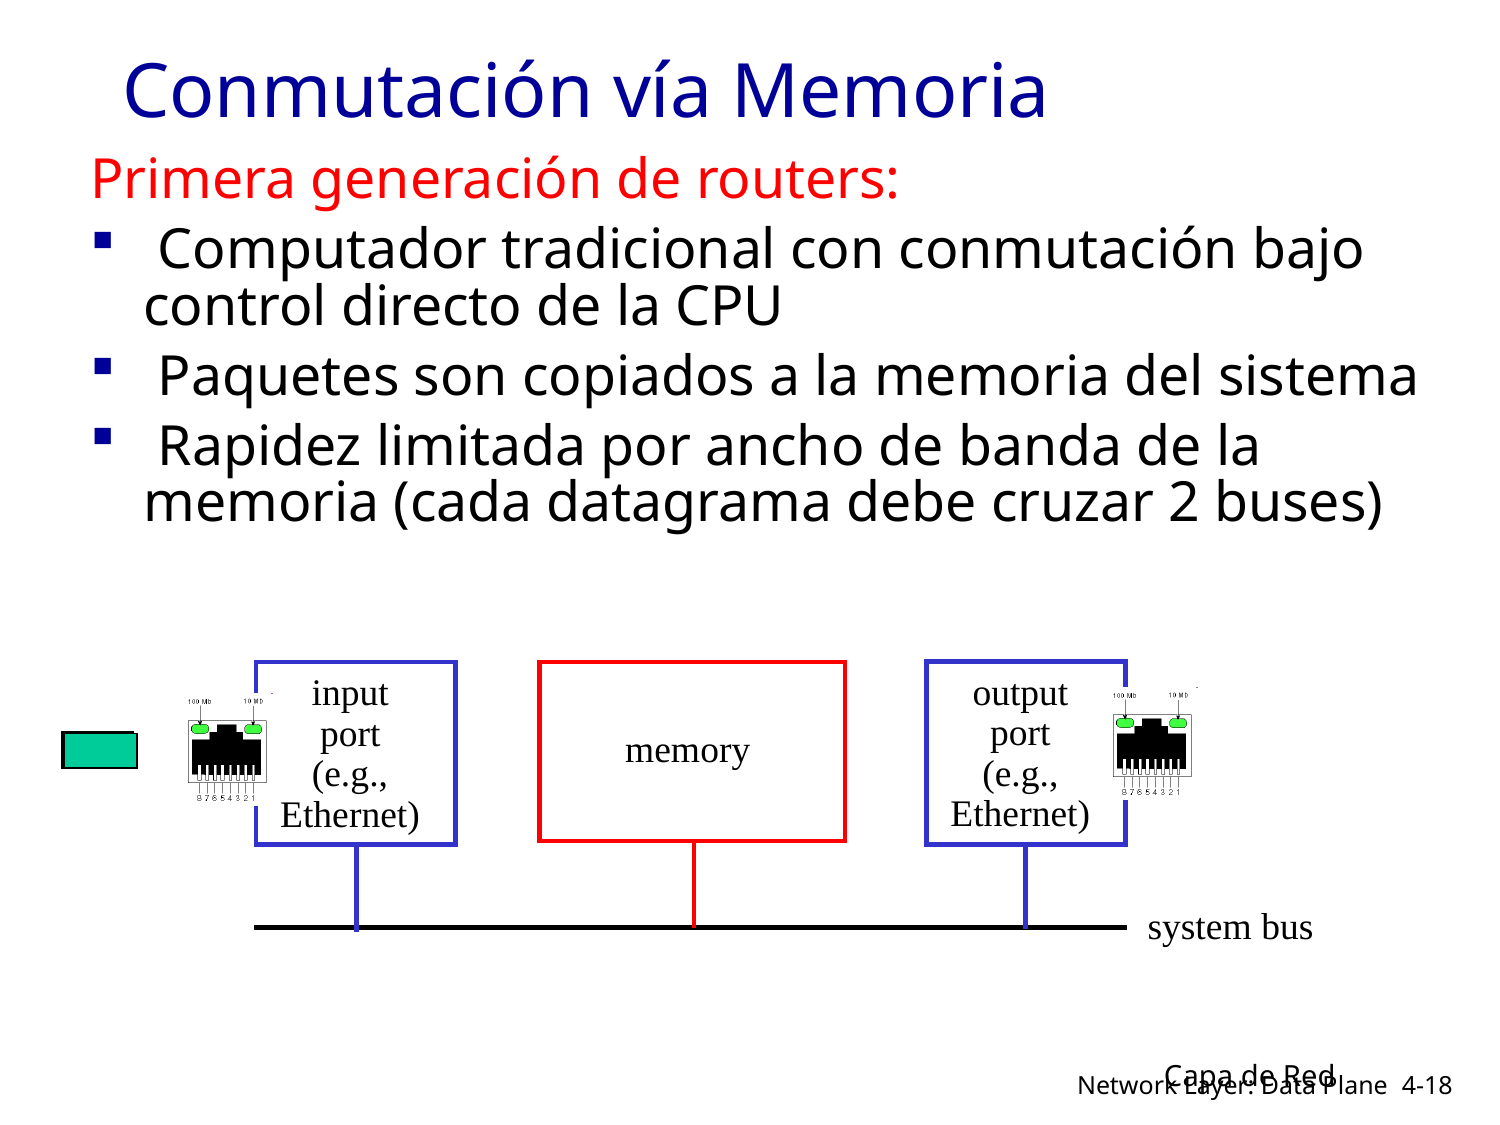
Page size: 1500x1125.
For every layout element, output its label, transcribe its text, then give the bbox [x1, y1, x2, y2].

text_box 4-<number> [1387, 1062, 1480, 1108]
picture [1109, 687, 1198, 800]
text_box [62, 731, 138, 769]
list Primera generación de routers: Computador tradicional con conmutación bajo control directo de la CPU Paquetes son copiados a la memoria del sistema Rapidez limitada por ancho de banda de la memoria (cada datagrama debe cruzar 2 buses) [75, 146, 1463, 573]
text_box [926, 661, 1126, 845]
text_box output port (e.g., Ethernet) [935, 665, 1106, 843]
text_box system bus [1132, 894, 1329, 955]
title Conmutación vía Memoria [107, 37, 1383, 138]
text_box input port (e.g., Ethernet) [265, 665, 436, 844]
picture [184, 693, 273, 806]
text_box Network Layer: Data Plane [1045, 1062, 1404, 1102]
text_box [256, 661, 456, 845]
text_box memory [610, 722, 766, 779]
